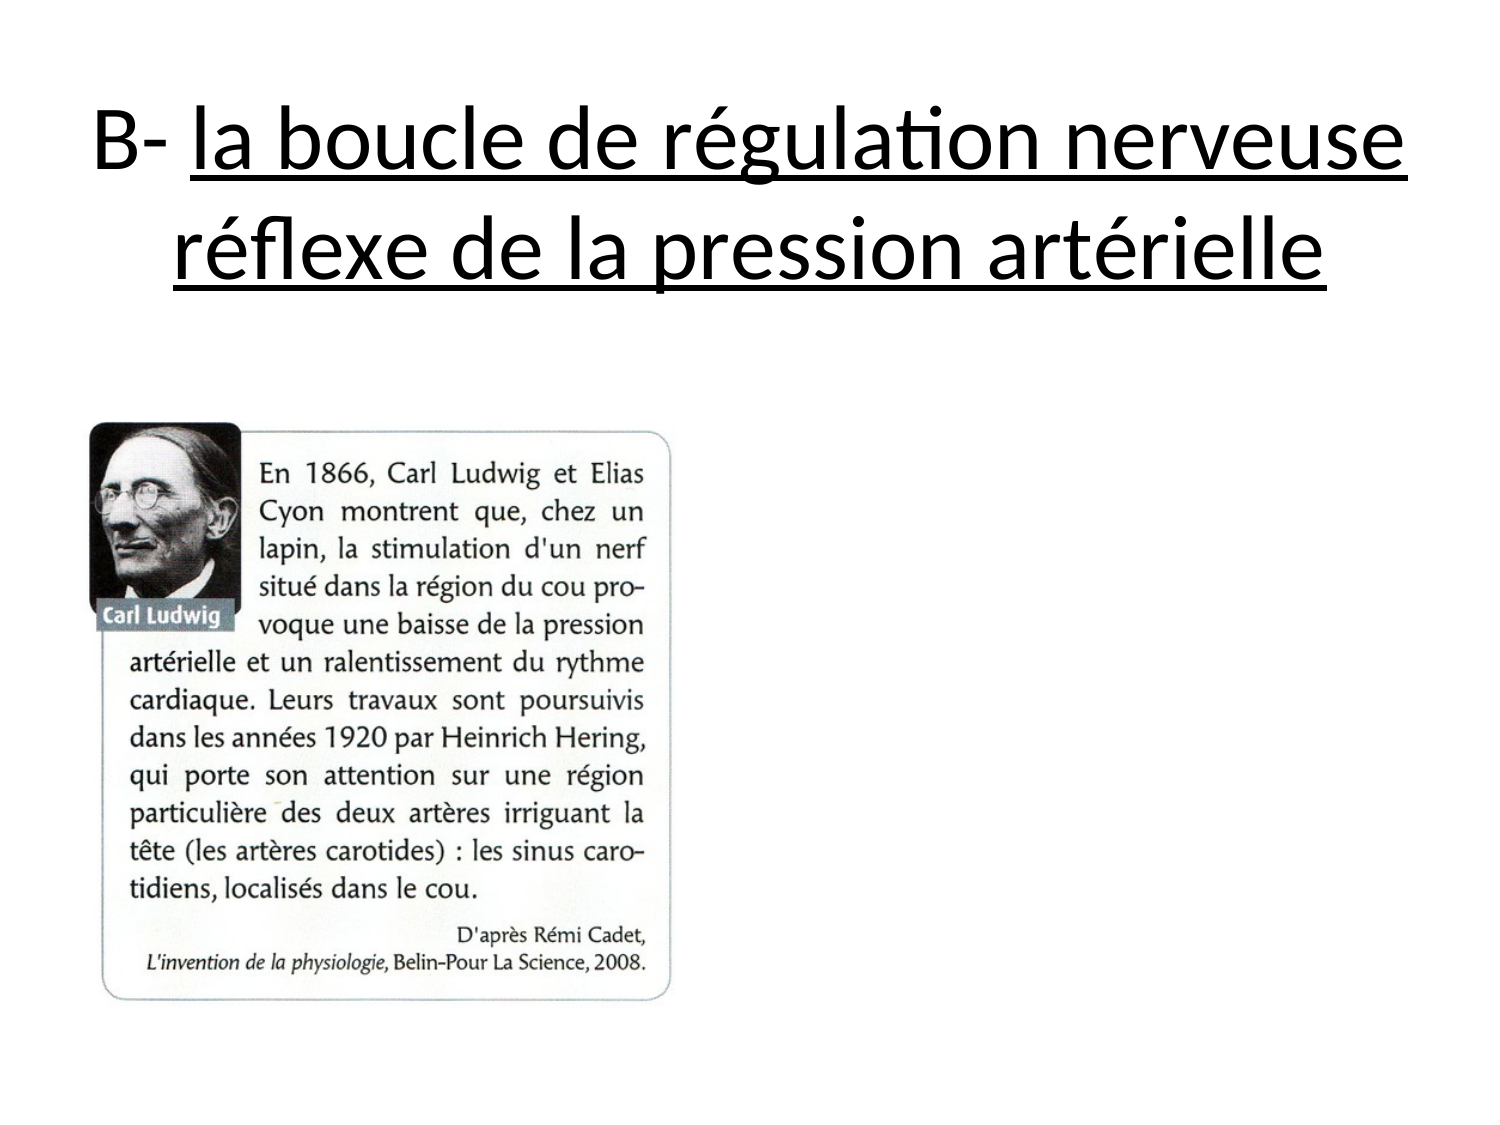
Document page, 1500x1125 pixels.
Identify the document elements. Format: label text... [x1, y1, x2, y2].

picture [82, 421, 680, 1008]
title B- la boucle de régulation nerveuse réflexe de la pression artérielle [75, 11, 1426, 364]
